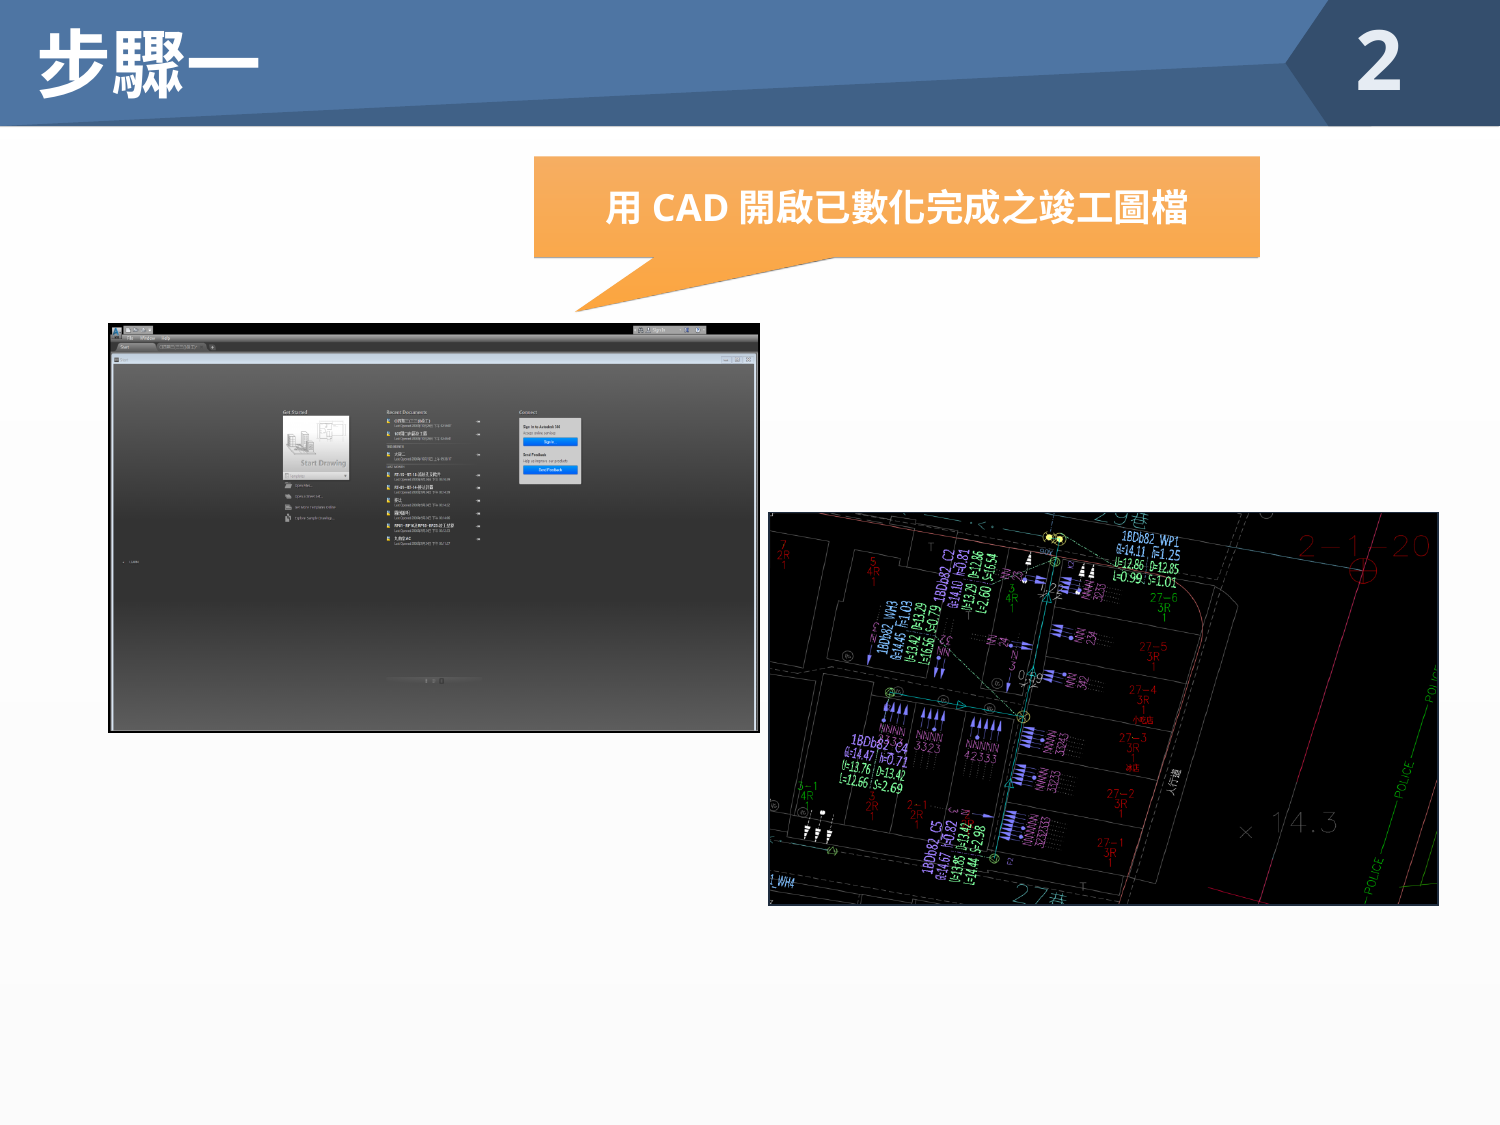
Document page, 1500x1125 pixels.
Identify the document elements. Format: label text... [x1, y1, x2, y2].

text_box 用CAD開啟已數化完成之竣工圖檔 [534, 156, 1260, 312]
picture [108, 323, 760, 733]
picture [769, 513, 1438, 905]
text_box 步驟一 [21, 9, 1282, 116]
text_box 2 [1340, 0, 1500, 116]
